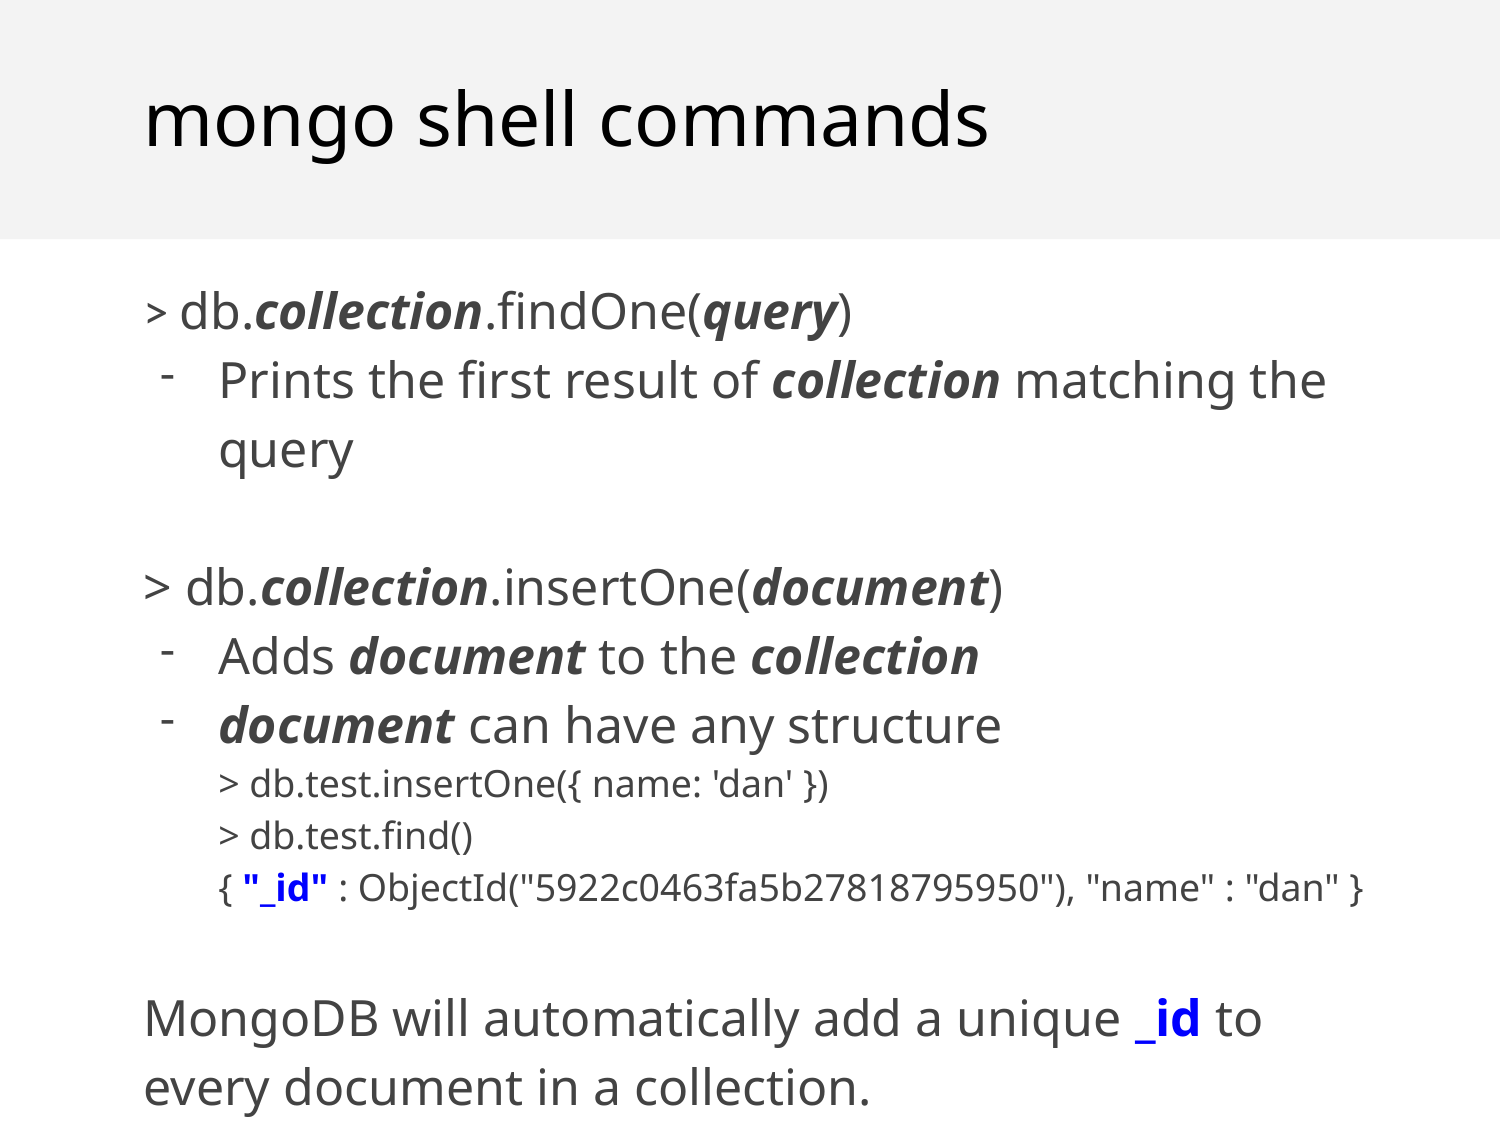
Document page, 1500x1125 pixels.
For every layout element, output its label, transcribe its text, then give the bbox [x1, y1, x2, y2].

title mongo shell commands [128, 56, 1372, 183]
list > db.collection.findOne(query) Prints the first result of collection matching the query > db.collection.insertOne(document) Adds document to the collection document can have any structure > db.test.insertOne({ name: 'dan' }) > db.test.find() { "_id" : ObjectId("5922c0463fa5b27818795950"), "name" : "dan" } MongoDB will automatically add a unique _id to every document in a collection. [128, 255, 1389, 1066]
